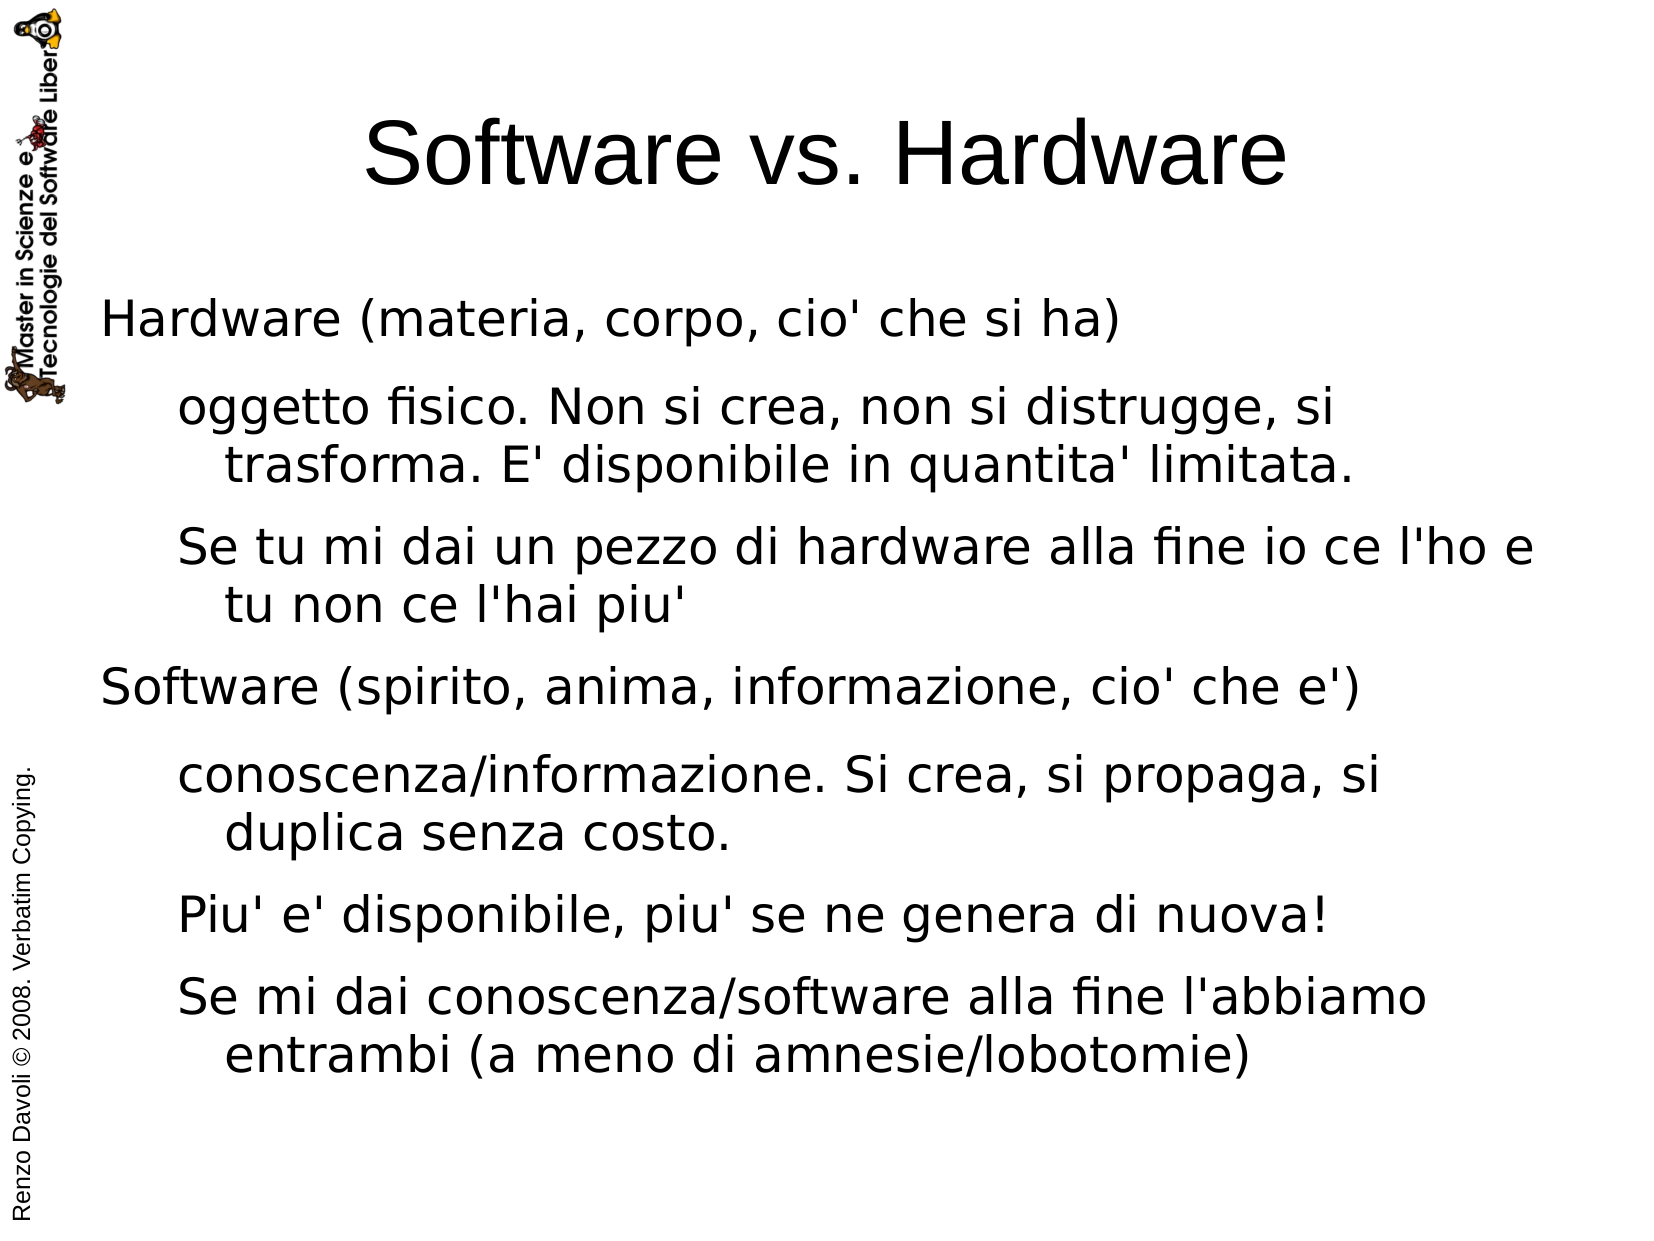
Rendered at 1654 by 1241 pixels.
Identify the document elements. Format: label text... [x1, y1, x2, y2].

picture [1, 2, 69, 413]
title Software vs. Hardware [82, 49, 1571, 257]
list Hardware (materia, corpo, cio' che si ha) oggetto fisico. Non si crea, non si distrugge, si trasforma. E' disponibile in quantita' limitata. Se tu mi dai un pezzo di hardware alla fine io ce l'ho e tu non ce l'hai piu' Software (spirito, anima, informazione, cio' che e') conoscenza/informazione. Si crea, si propaga, si duplica senza costo. Piu' e' disponibile, piu' se ne genera di nuova! Se mi dai conoscenza/software alla fine l'abbiamo entrambi (a meno di amnesie/lobotomie) [82, 290, 1571, 1109]
